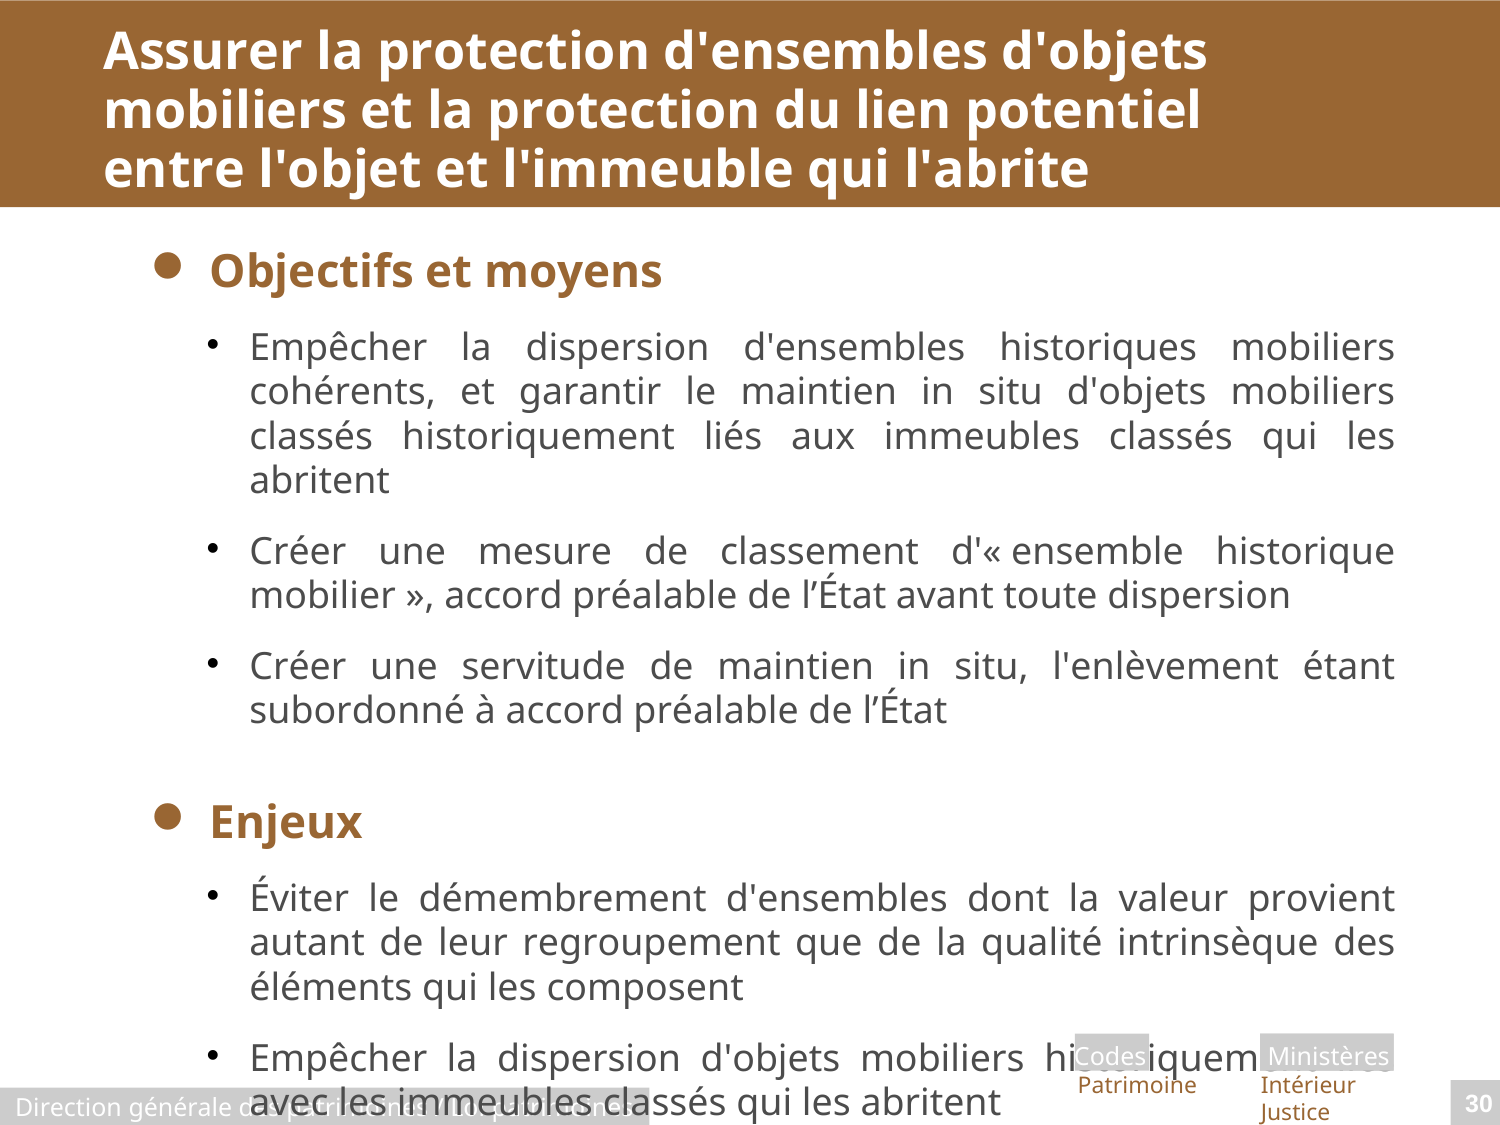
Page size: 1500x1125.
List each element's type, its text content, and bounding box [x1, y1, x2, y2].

text_box Ministères [1251, 1033, 1406, 1063]
title Assurer la protection d'ensembles d'objets mobiliers et la protection du lien potentiel entre l'objet et l'immeuble qui l'abrite [88, 12, 1368, 207]
text_box Intérieur Justice [1246, 1063, 1500, 1125]
text_box Codes [1051, 1033, 1170, 1079]
text_box Patrimoine [1062, 1063, 1323, 1106]
text_box [0, 0, 1500, 208]
list Objectifs et moyens Empêcher la dispersion d'ensembles historiques mobiliers cohérents, et garantir le maintien in situ d'objets mobiliers classés historiquement liés aux immeubles classés qui les abritent Créer une mesure de classement d'« ensemble historique mobilier », accord préalable de l’État avant toute dispersion Créer une servitude de maintien in situ, l'enlèvement étant subordonné à accord préalable de l’État Enjeux Éviter le démembrement d'ensembles dont la valeur provient autant de leur regroupement que de la qualité intrinsèque des éléments qui les composent Empêcher la dispersion d'objets mobiliers historiquement liés avec les immeubles classés qui les abritent [29, 236, 1412, 1125]
